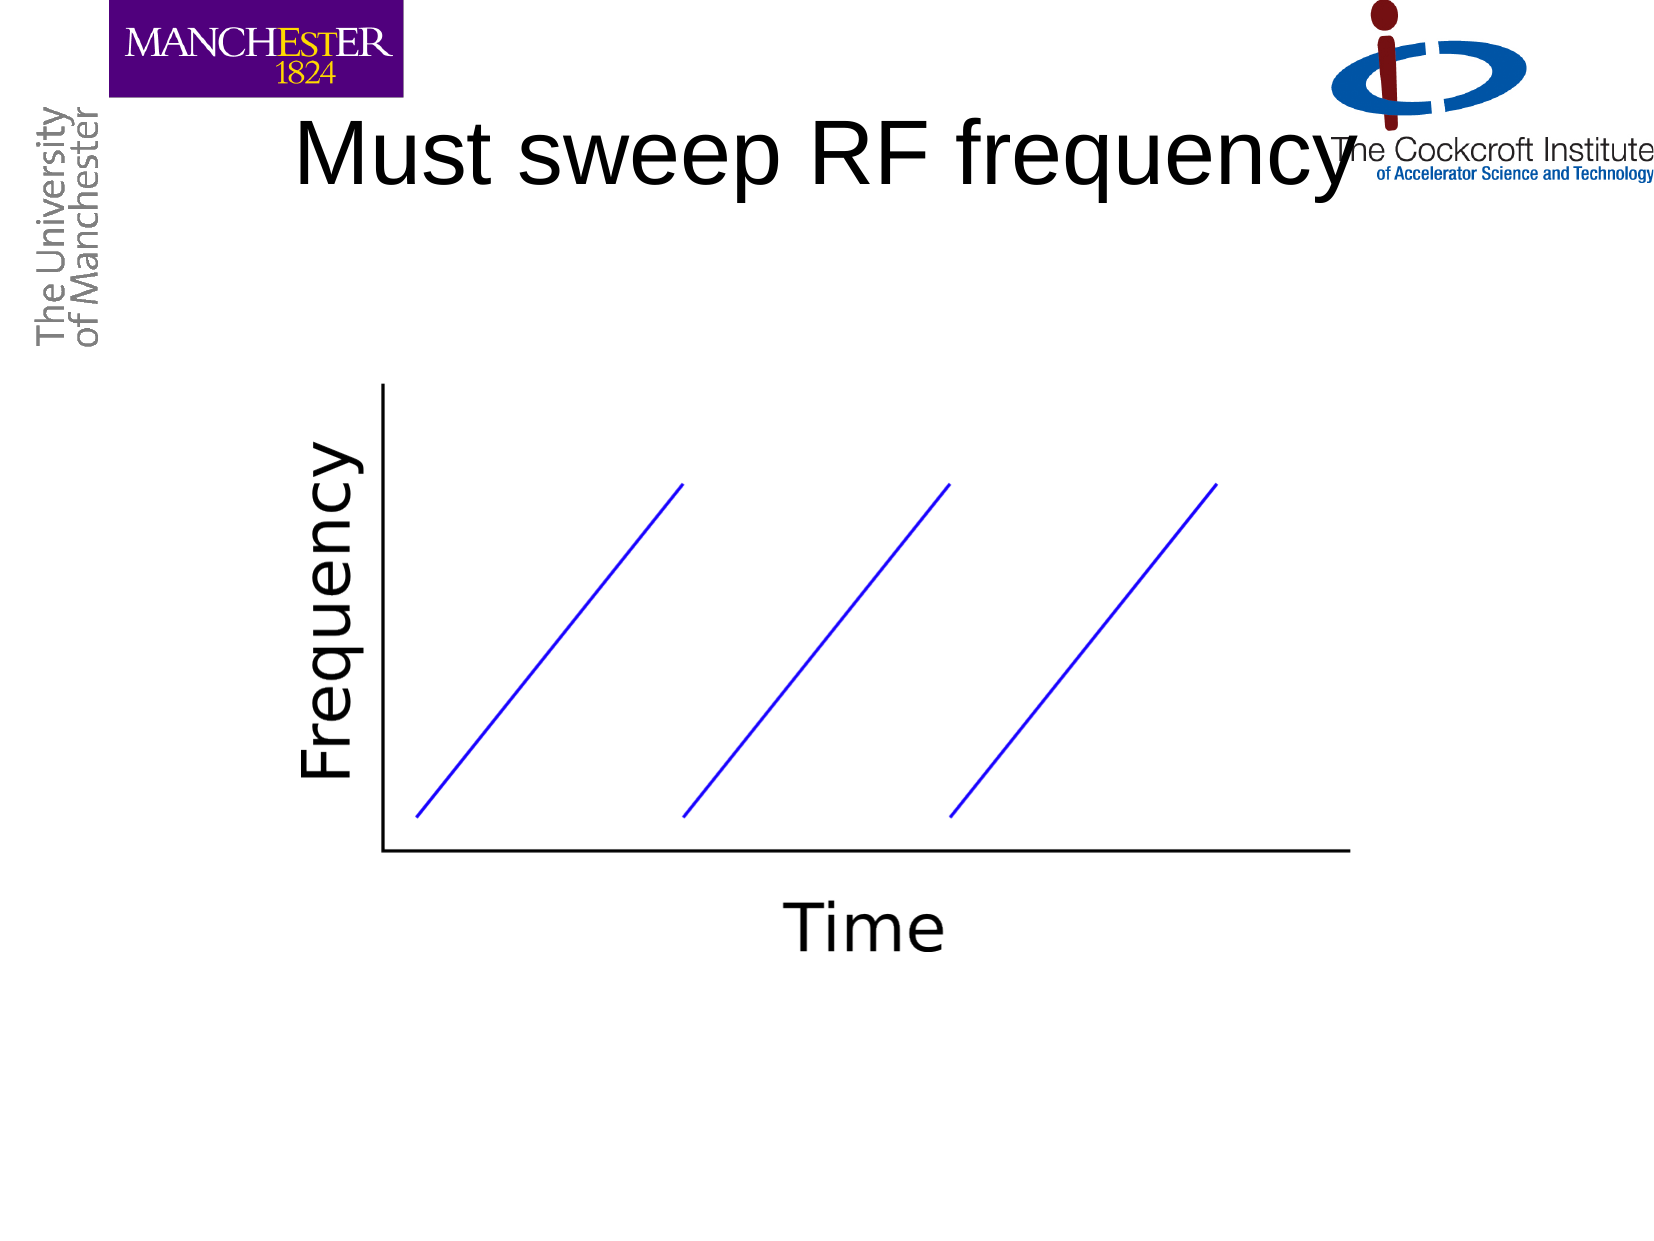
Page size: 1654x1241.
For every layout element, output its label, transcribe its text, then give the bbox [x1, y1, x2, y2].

picture [0, 0, 404, 347]
picture [1331, 0, 1654, 183]
title Must sweep RF frequency [82, 49, 1571, 257]
picture [301, 382, 1352, 952]
